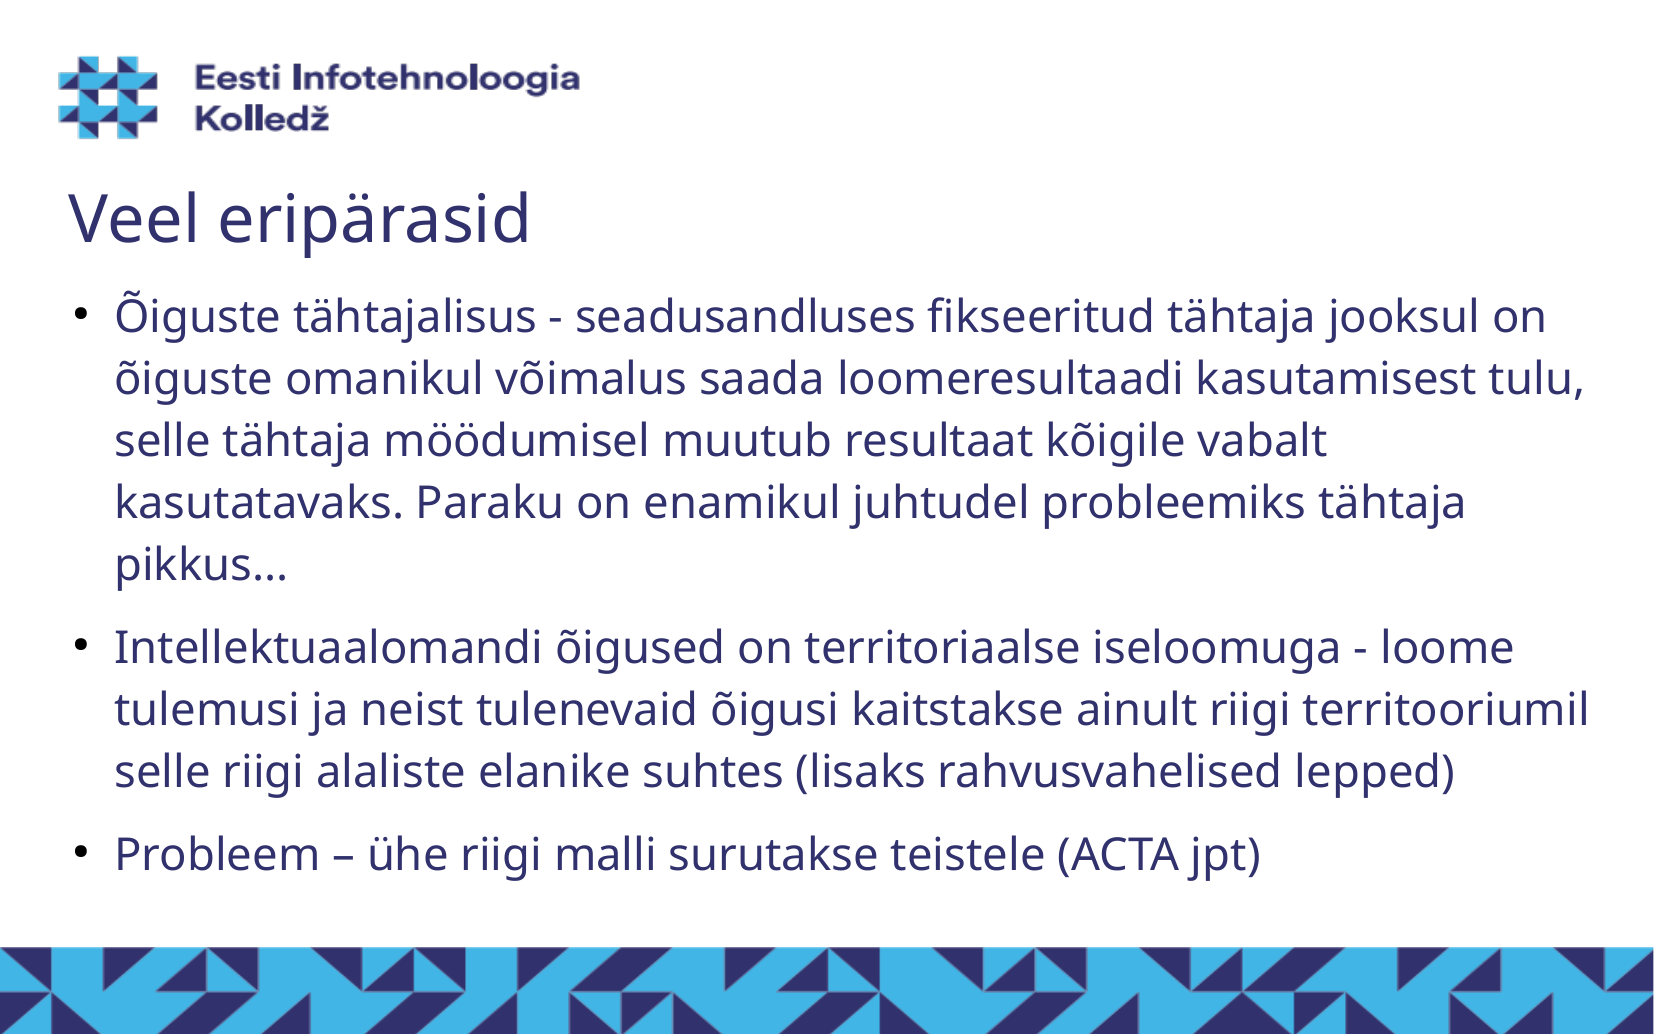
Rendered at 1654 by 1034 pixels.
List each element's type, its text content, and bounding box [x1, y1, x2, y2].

list Õiguste tähtajalisus - seadusandluses fikseeritud tähtaja jooksul on õiguste omanikul võimalus saada loomeresultaadi kasutamisest tulu, selle tähtaja möödumisel muutub resultaat kõigile vabalt kasutatavaks. Paraku on enamikul juhtudel probleemiks tähtaja pikkus... Intellektuaalomandi õigused on territoriaalse iseloomuga - loome tulemusi ja neist tulenevaid õigusi kaitstakse ainult riigi territooriumil selle riigi alaliste elanike suhtes (lisaks rahvusvahelised lepped) Probleem – ühe riigi malli surutakse teistele (ACTA jpt) [59, 283, 1595, 936]
title Veel eripärasid [68, 147, 1536, 283]
